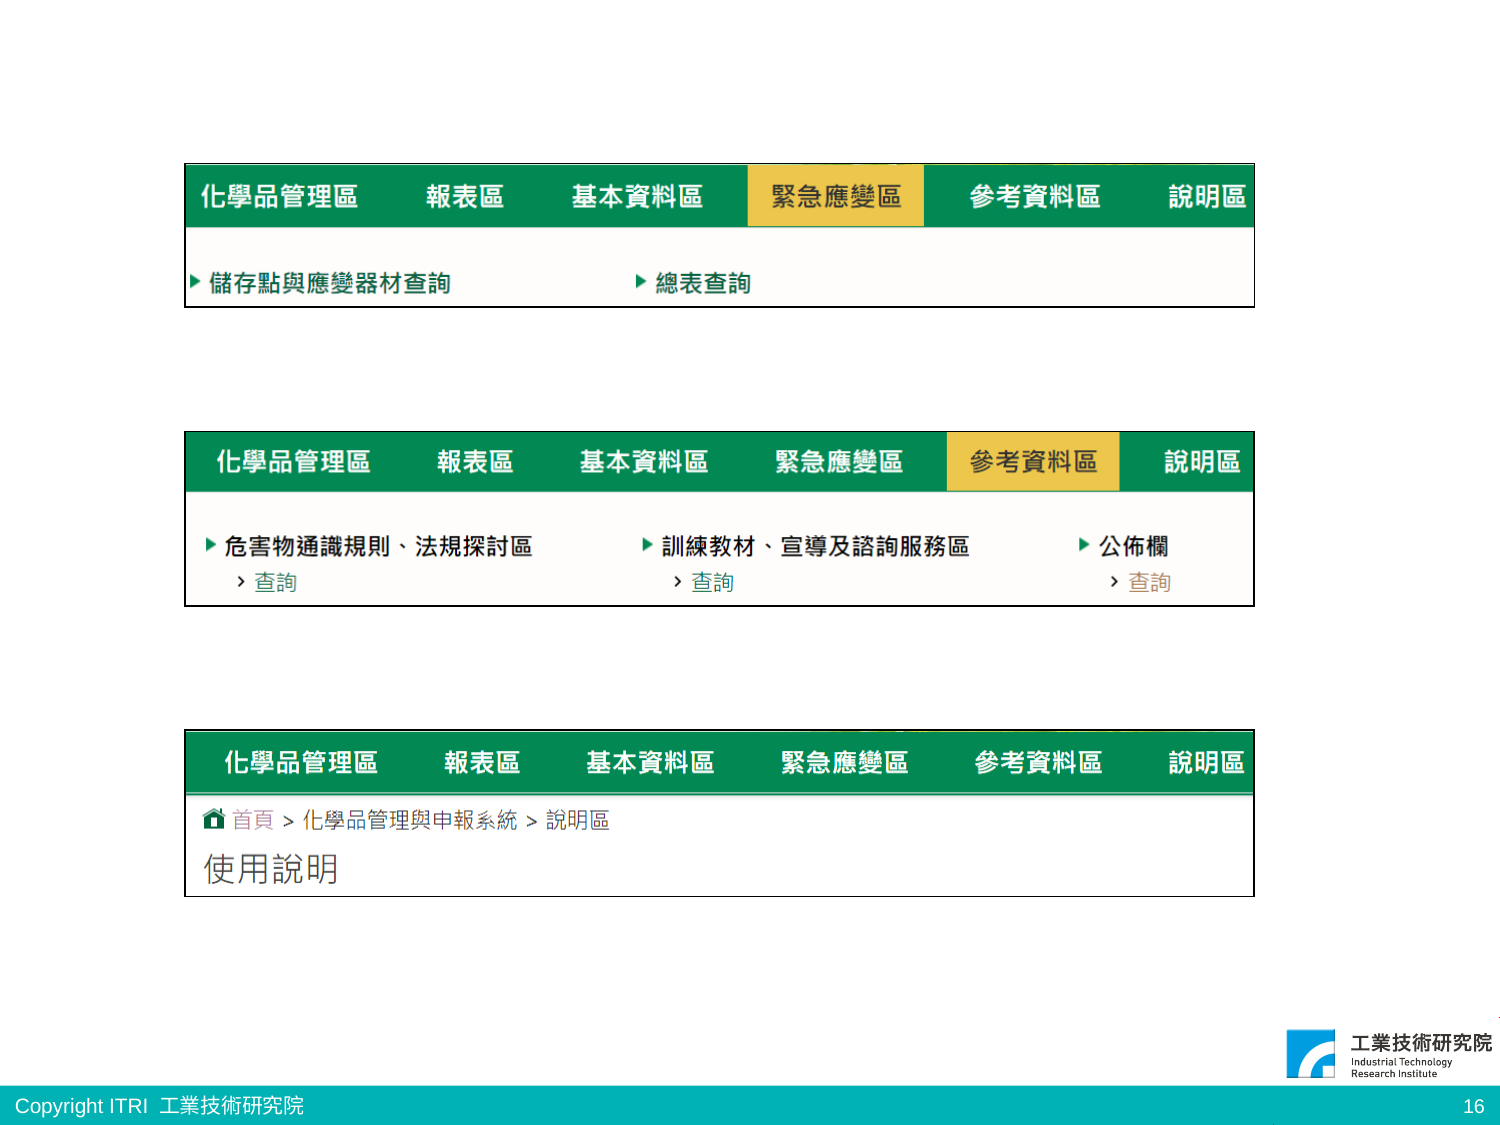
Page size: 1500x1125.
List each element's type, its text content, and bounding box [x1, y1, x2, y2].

picture [185, 164, 1254, 307]
picture [185, 432, 1254, 606]
text_box <編號> [1406, 1085, 1500, 1125]
picture [185, 730, 1254, 896]
